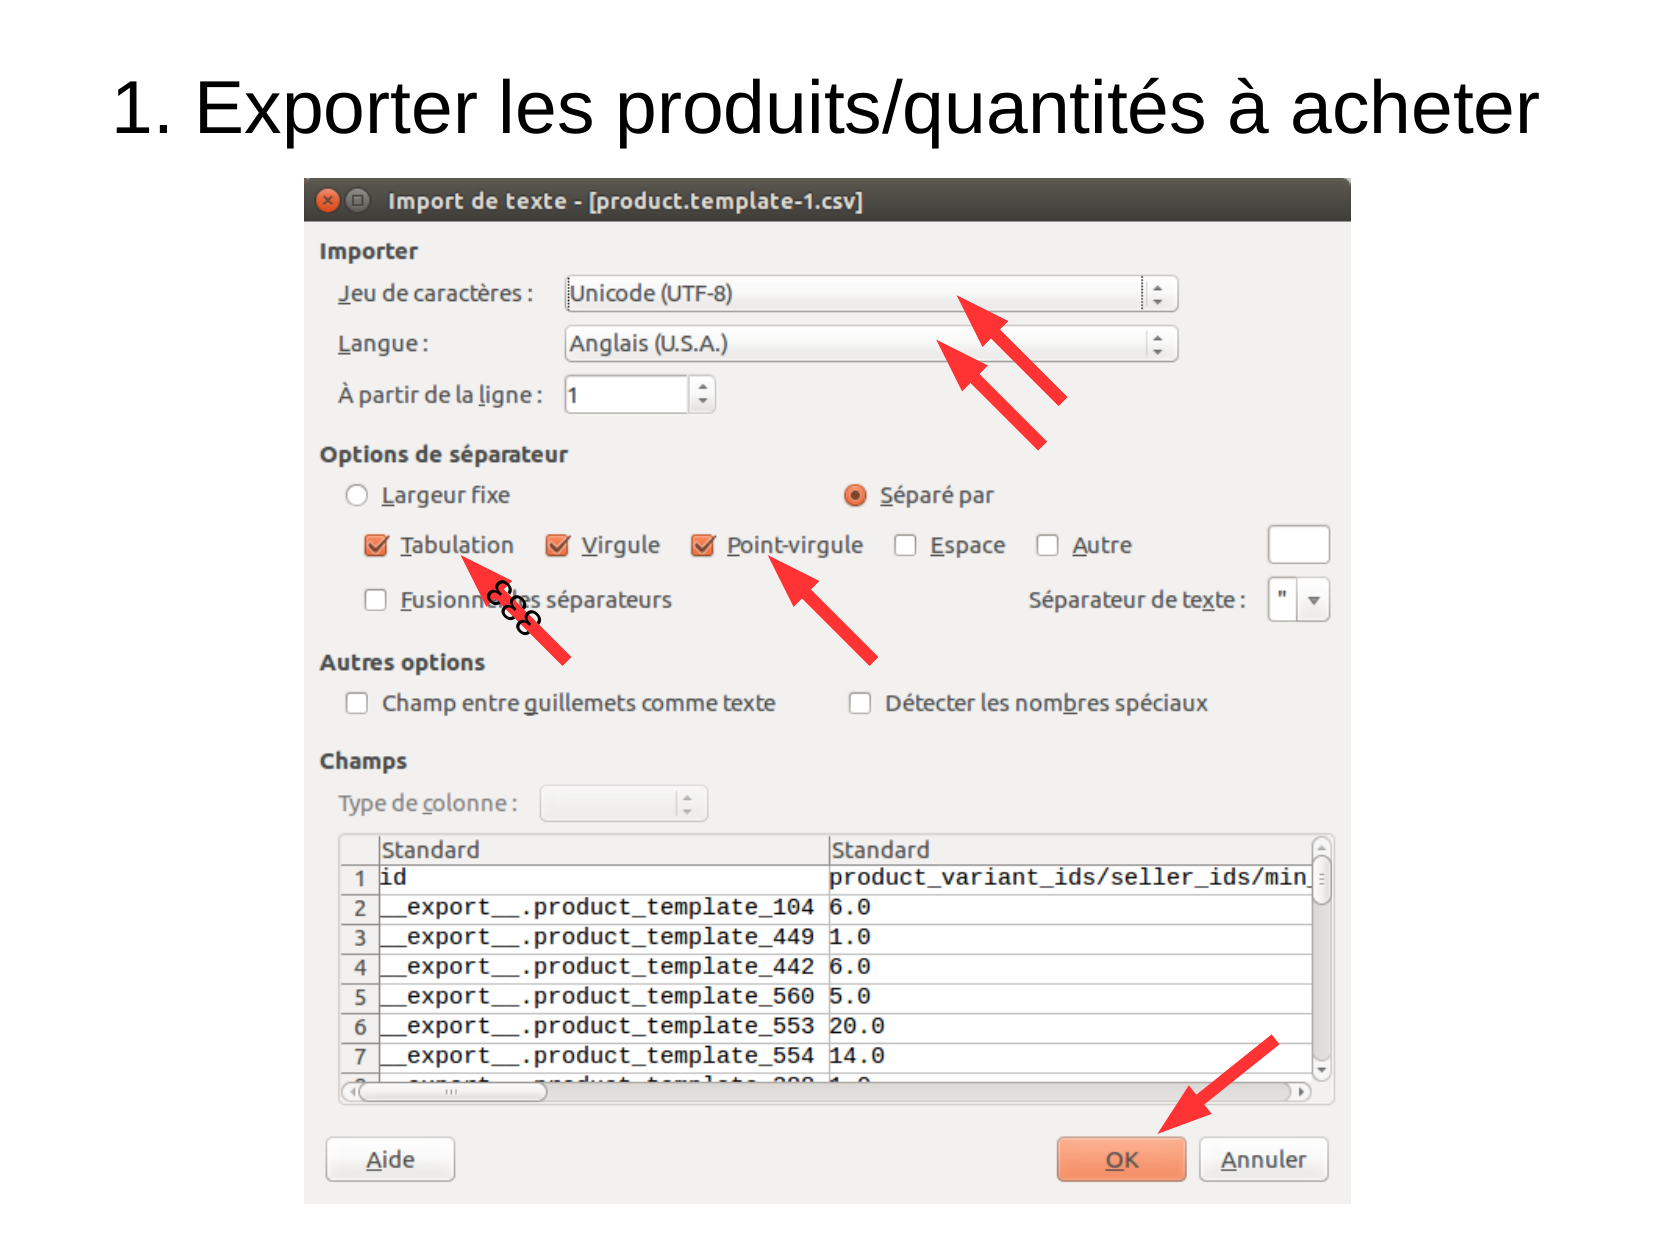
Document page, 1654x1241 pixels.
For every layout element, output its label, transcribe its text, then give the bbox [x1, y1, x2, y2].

title 1. Exporter les produits/quantités à acheter [82, 49, 1571, 166]
picture [304, 178, 1351, 1204]
